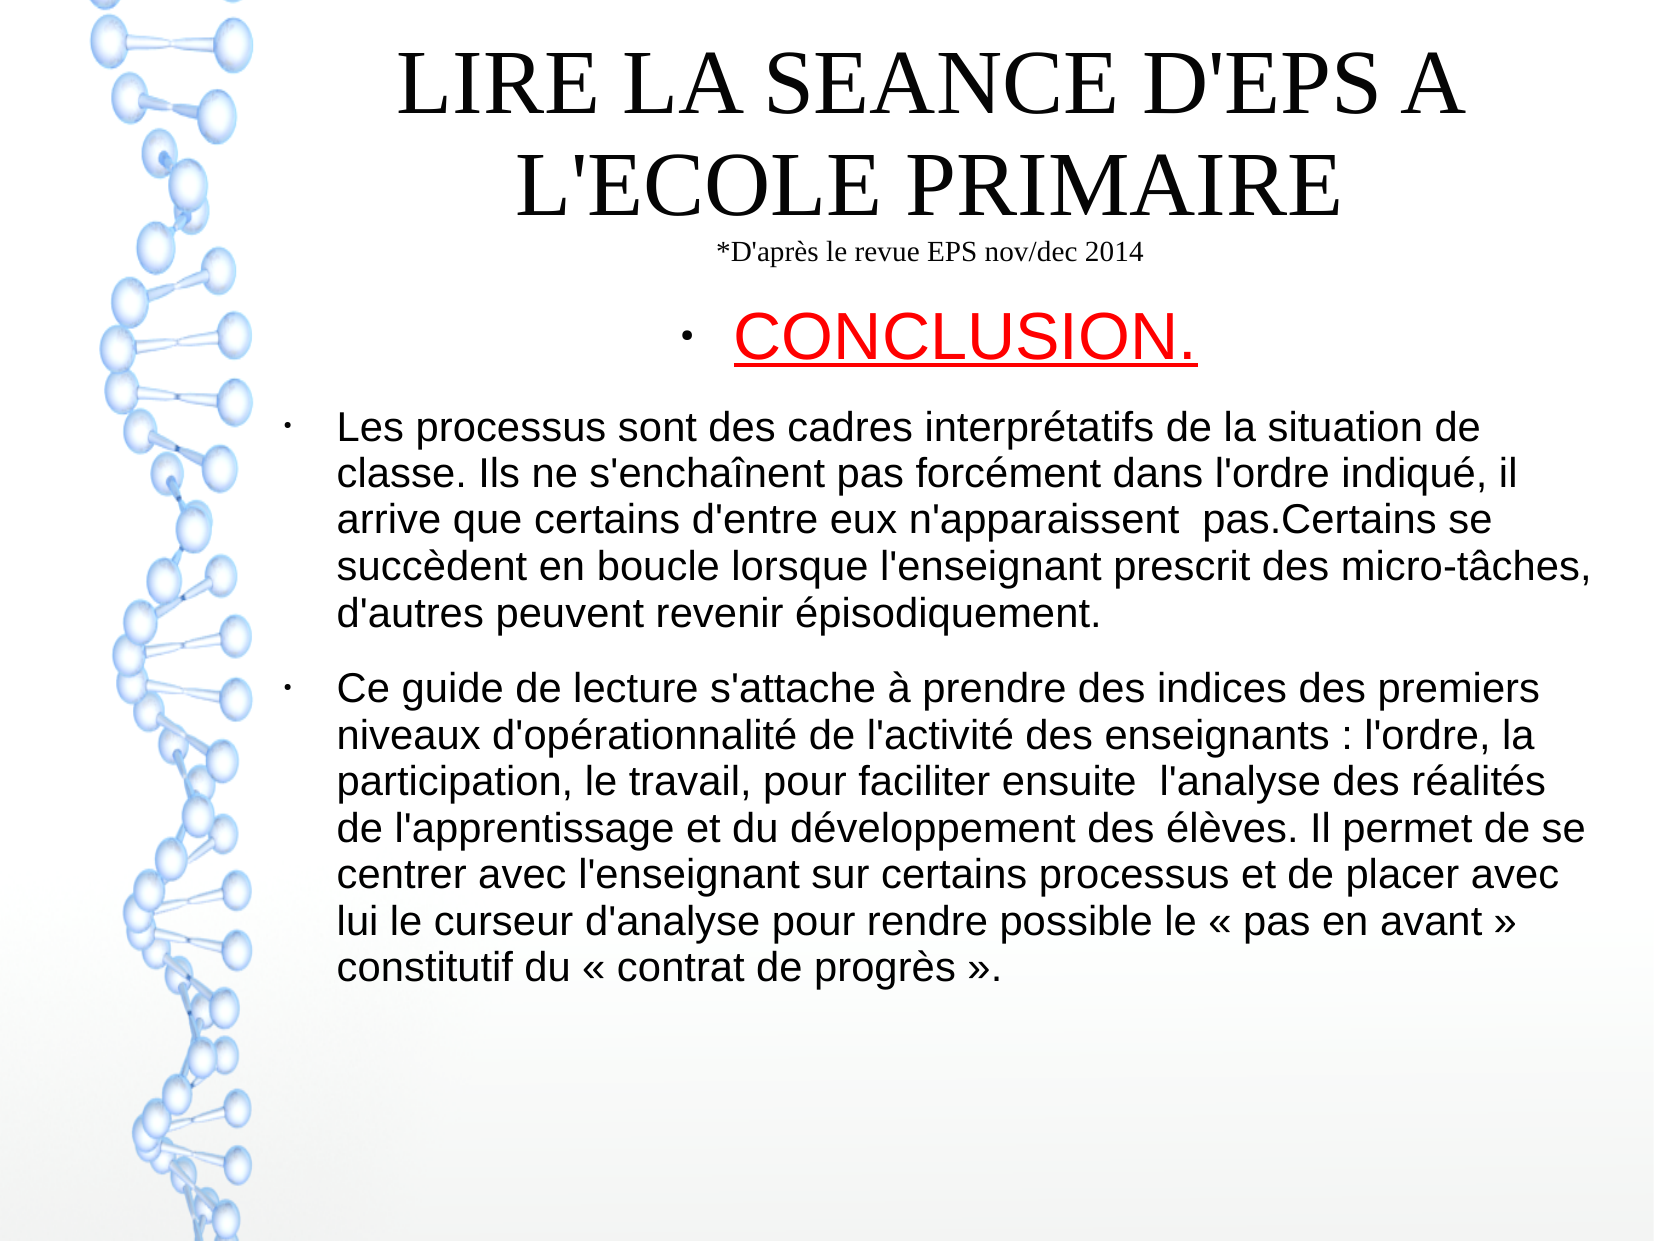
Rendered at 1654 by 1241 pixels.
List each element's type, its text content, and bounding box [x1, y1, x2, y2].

title LIRE LA SEANCE D'EPS A L'ECOLE PRIMAIRE *D'après le revue EPS nov/dec 2014 [265, 31, 1595, 268]
list CONCLUSION. Les processus sont des cadres interprétatifs de la situation de classe. Ils ne s'enchaînent pas forcément dans l'ordre indiqué, il arrive que certains d'entre eux n'apparaissent pas.Certains se succèdent en boucle lorsque l'enseignant prescrit des micro-tâches, d'autres peuvent revenir épisodiquement. Ce guide de lecture s'attache à prendre des indices des premiers niveaux d'opérationnalité de l'activité des enseignants : l'ordre, la participation, le travail, pour faciliter ensuite l'analyse des réalités de l'apprentissage et du développement des élèves. Il permet de se centrer avec l'enseignant sur certains processus et de placer avec lui le curseur d'analyse pour rendre possible le « pas en avant » constitutif du « contrat de progrès ». [265, 299, 1595, 1019]
picture [0, 0, 1654, 1241]
